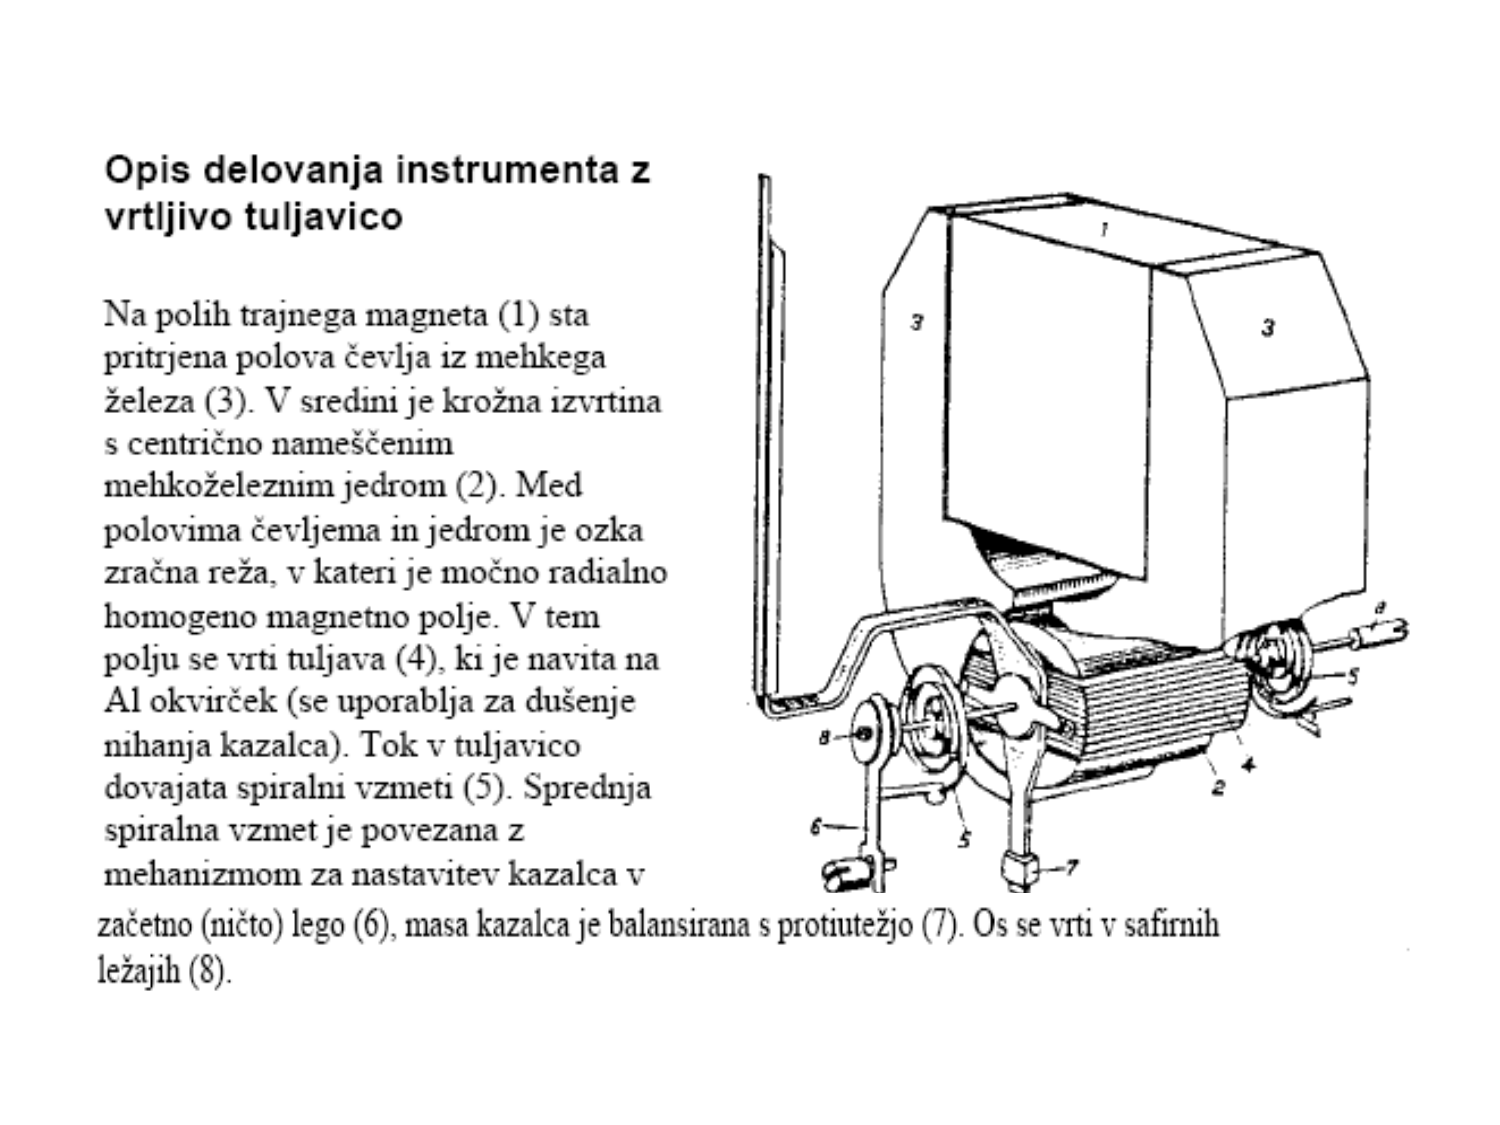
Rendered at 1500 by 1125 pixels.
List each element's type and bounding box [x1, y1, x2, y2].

picture [64, 90, 1459, 991]
